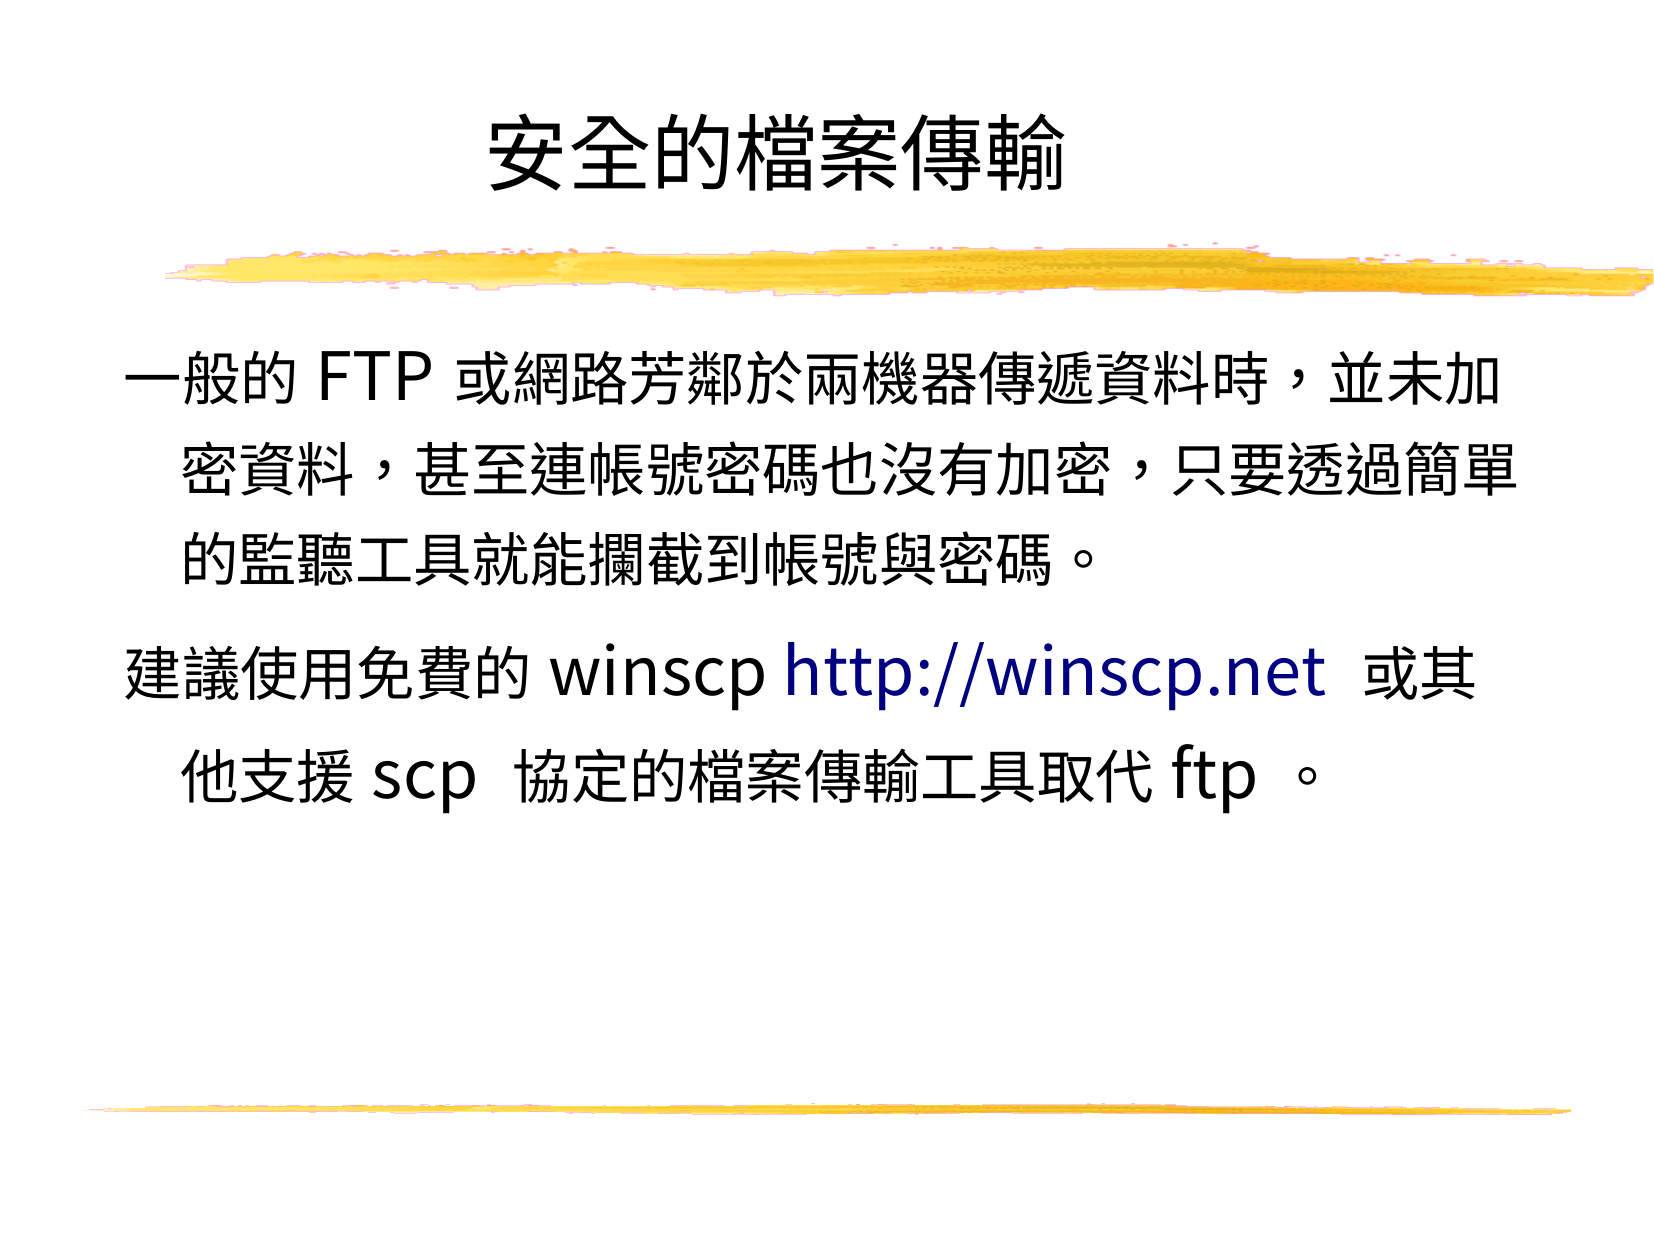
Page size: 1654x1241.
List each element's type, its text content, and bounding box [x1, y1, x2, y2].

picture [82, 1102, 1571, 1117]
title 安全的檔案傳輸 [73, 41, 1479, 249]
picture [165, 237, 1654, 308]
list 一般的FTP或網路芳鄰於兩機器傳遞資料時，並未加密資料，甚至連帳號密碼也沒有加密，只要透過簡單的監聽工具就能攔截到帳號與密碼。 建議使用免費的winscp http://winscp.net 或其他支援scp 協定的檔案傳輸工具取代ftp。 [124, 316, 1530, 1062]
